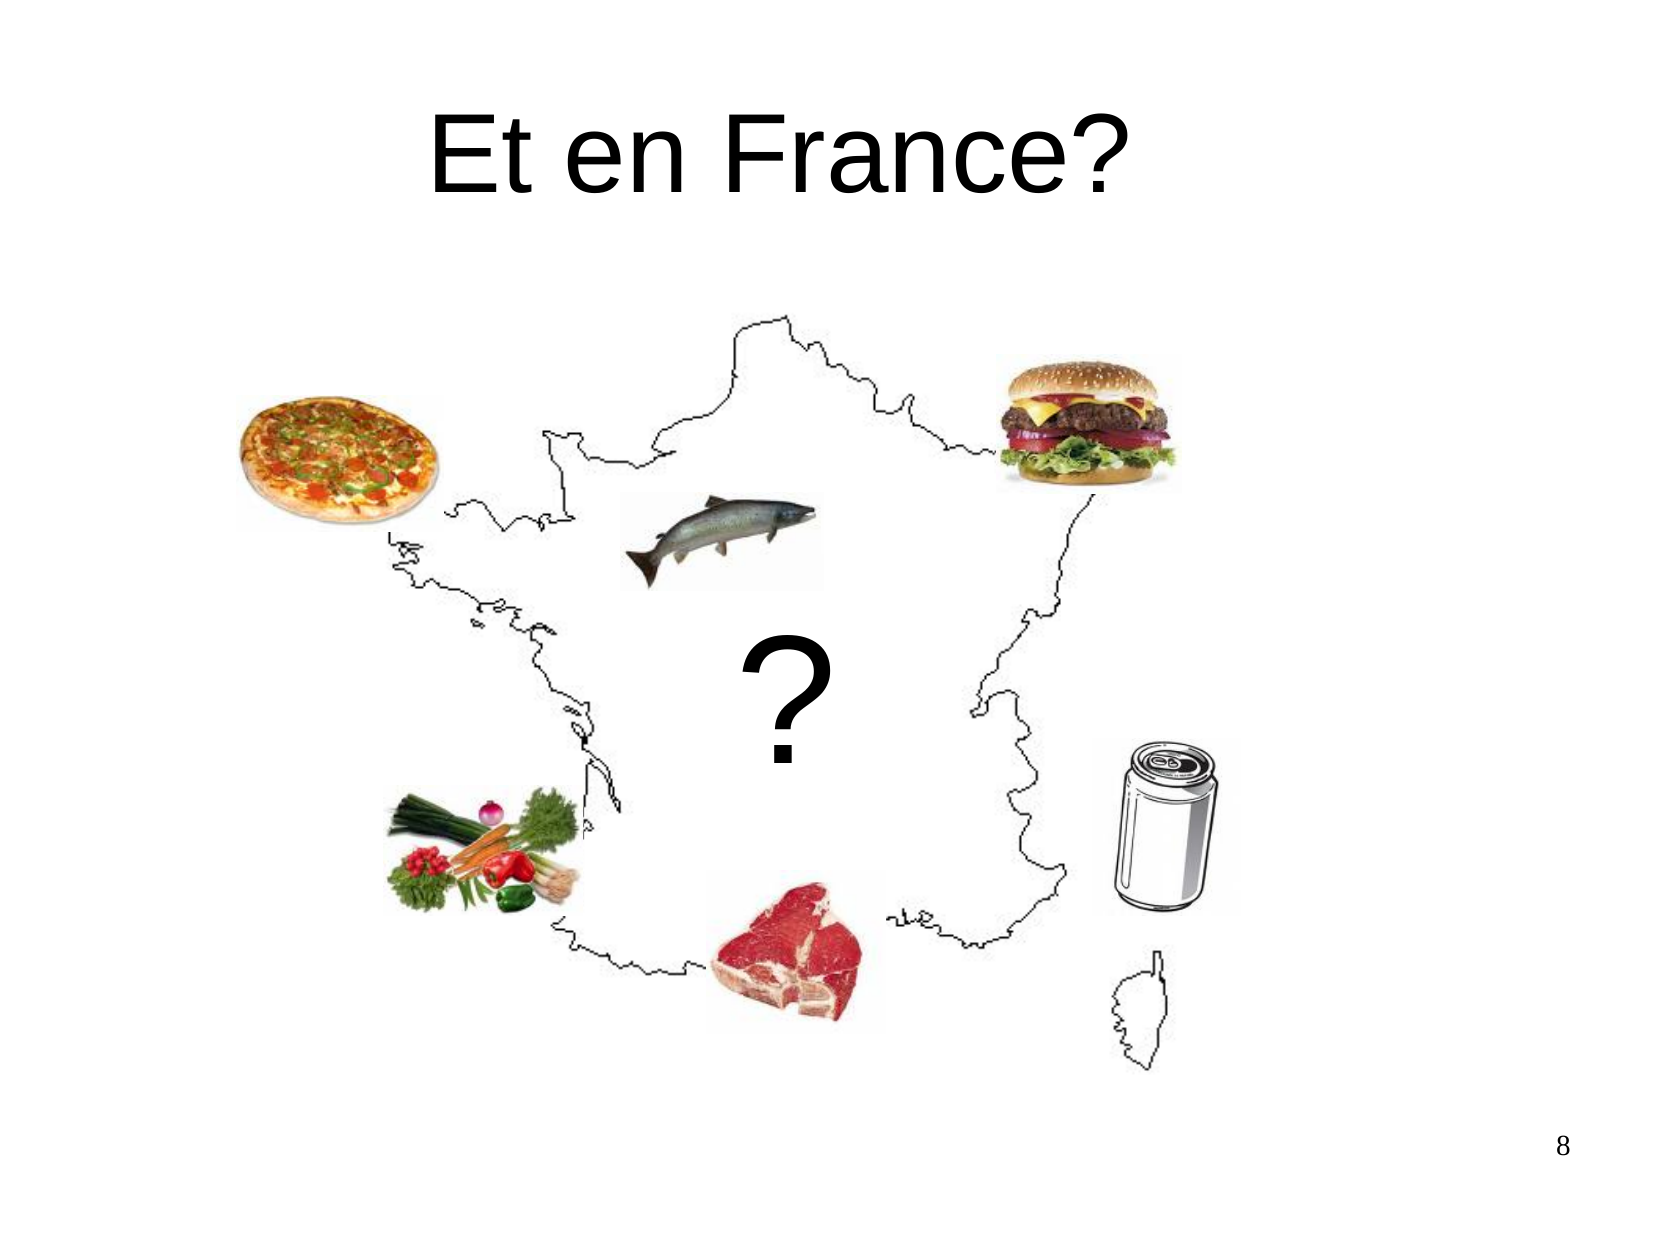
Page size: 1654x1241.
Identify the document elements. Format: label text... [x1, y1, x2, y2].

title Et en France? [82, 56, 1571, 250]
text_box ? [679, 590, 857, 811]
picture [236, 265, 1241, 1093]
